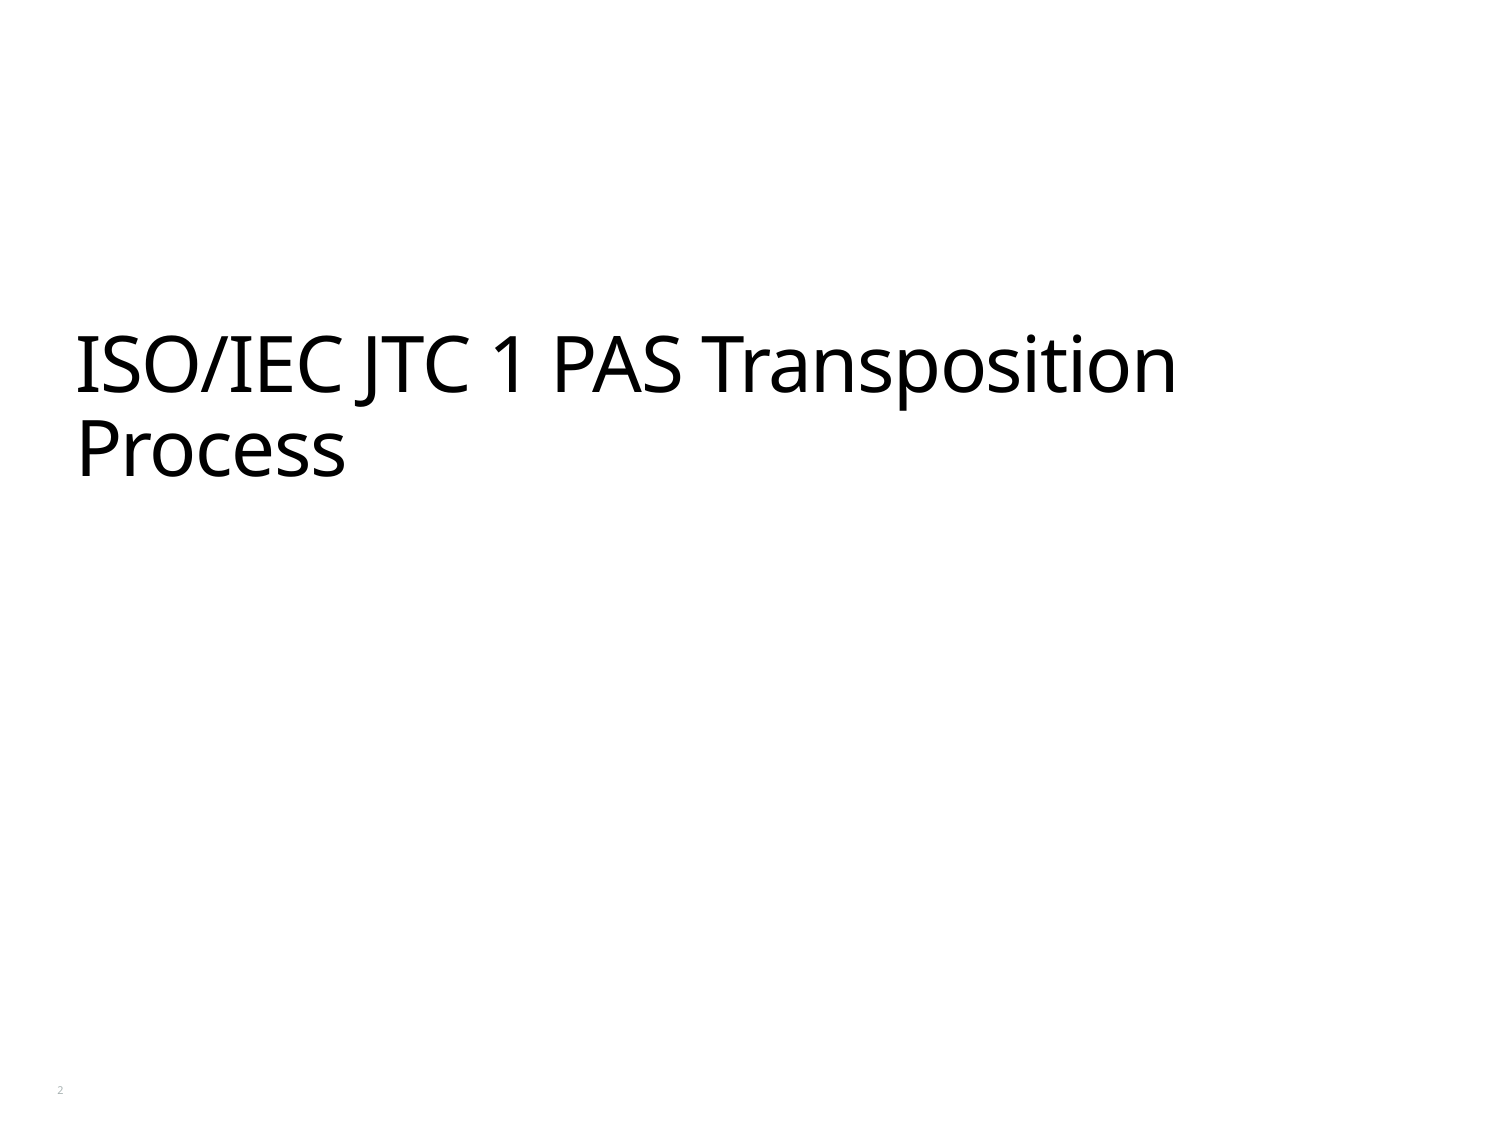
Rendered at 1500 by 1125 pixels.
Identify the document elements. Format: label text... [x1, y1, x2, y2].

slide_number <number> [26, 1062, 64, 1099]
title ISO/IEC JTC 1 PAS Transposition Process [75, 377, 1200, 672]
